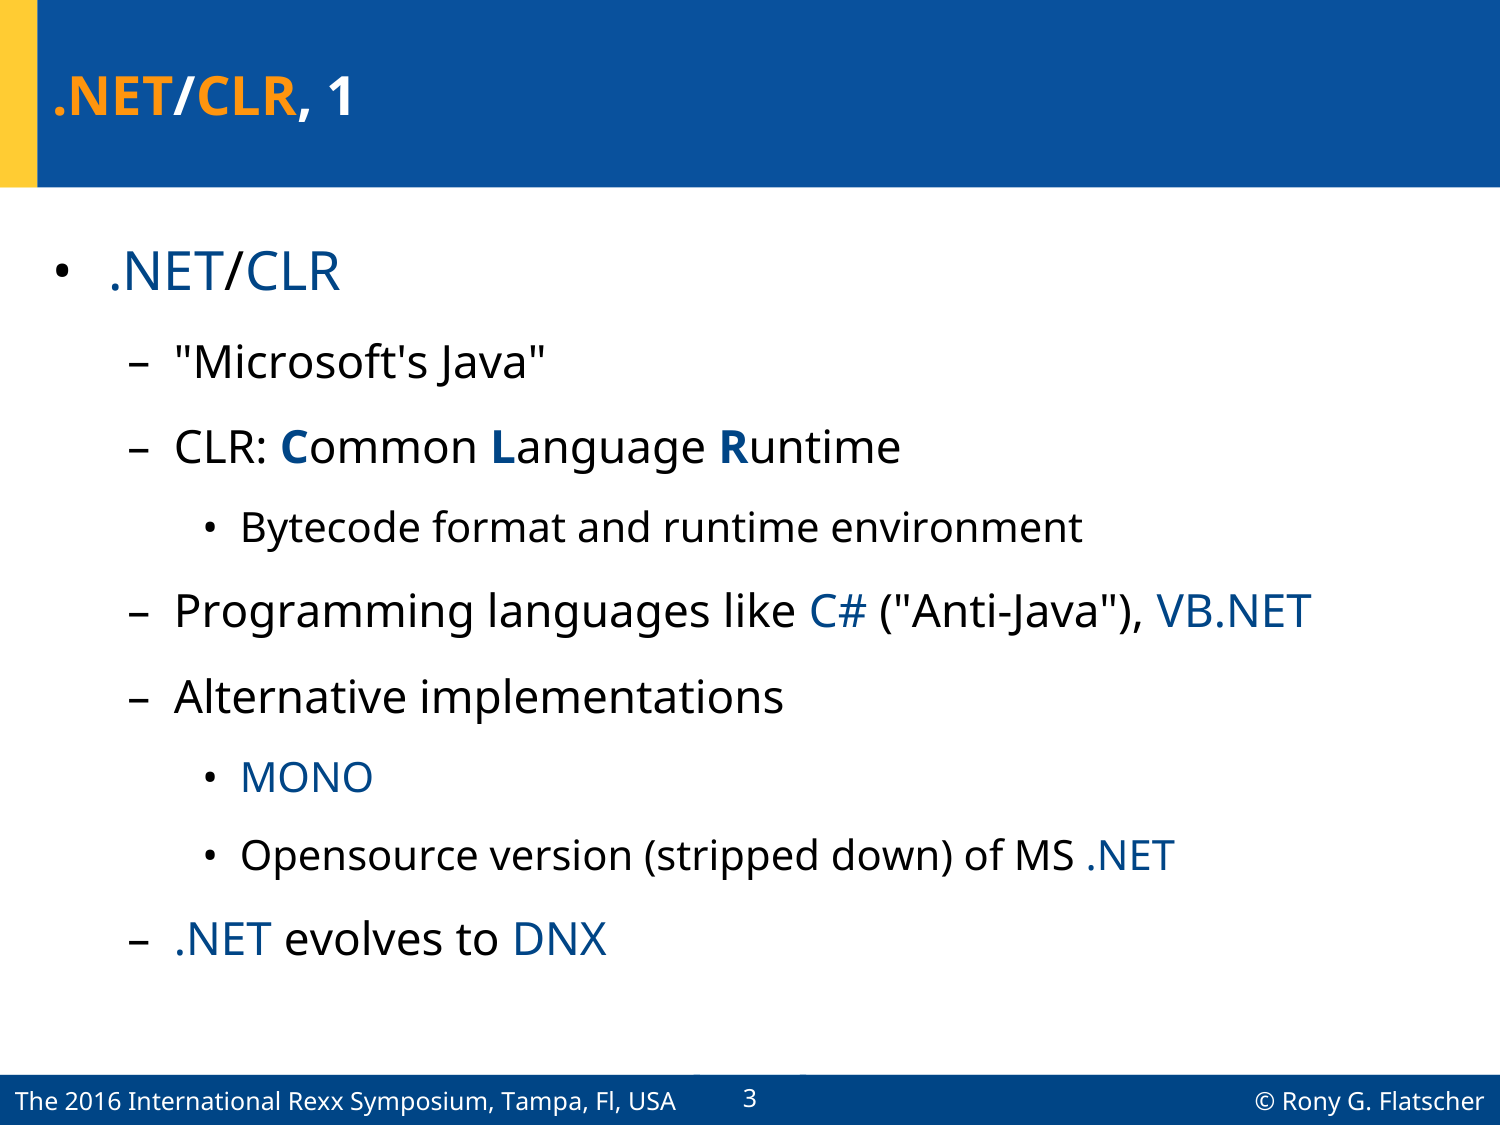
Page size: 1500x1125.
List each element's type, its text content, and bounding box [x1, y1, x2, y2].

title .NET/CLR, 1 [37, 0, 1500, 188]
list .NET/CLR "Microsoft's Java" CLR: Common Language Runtime Bytecode format and runtime environment Programming languages like C# ("Anti-Java"), VB.NET Alternative implementations MONO Opensource version (stripped down) of MS .NET .NET evolves to DNX [37, 212, 1500, 1051]
